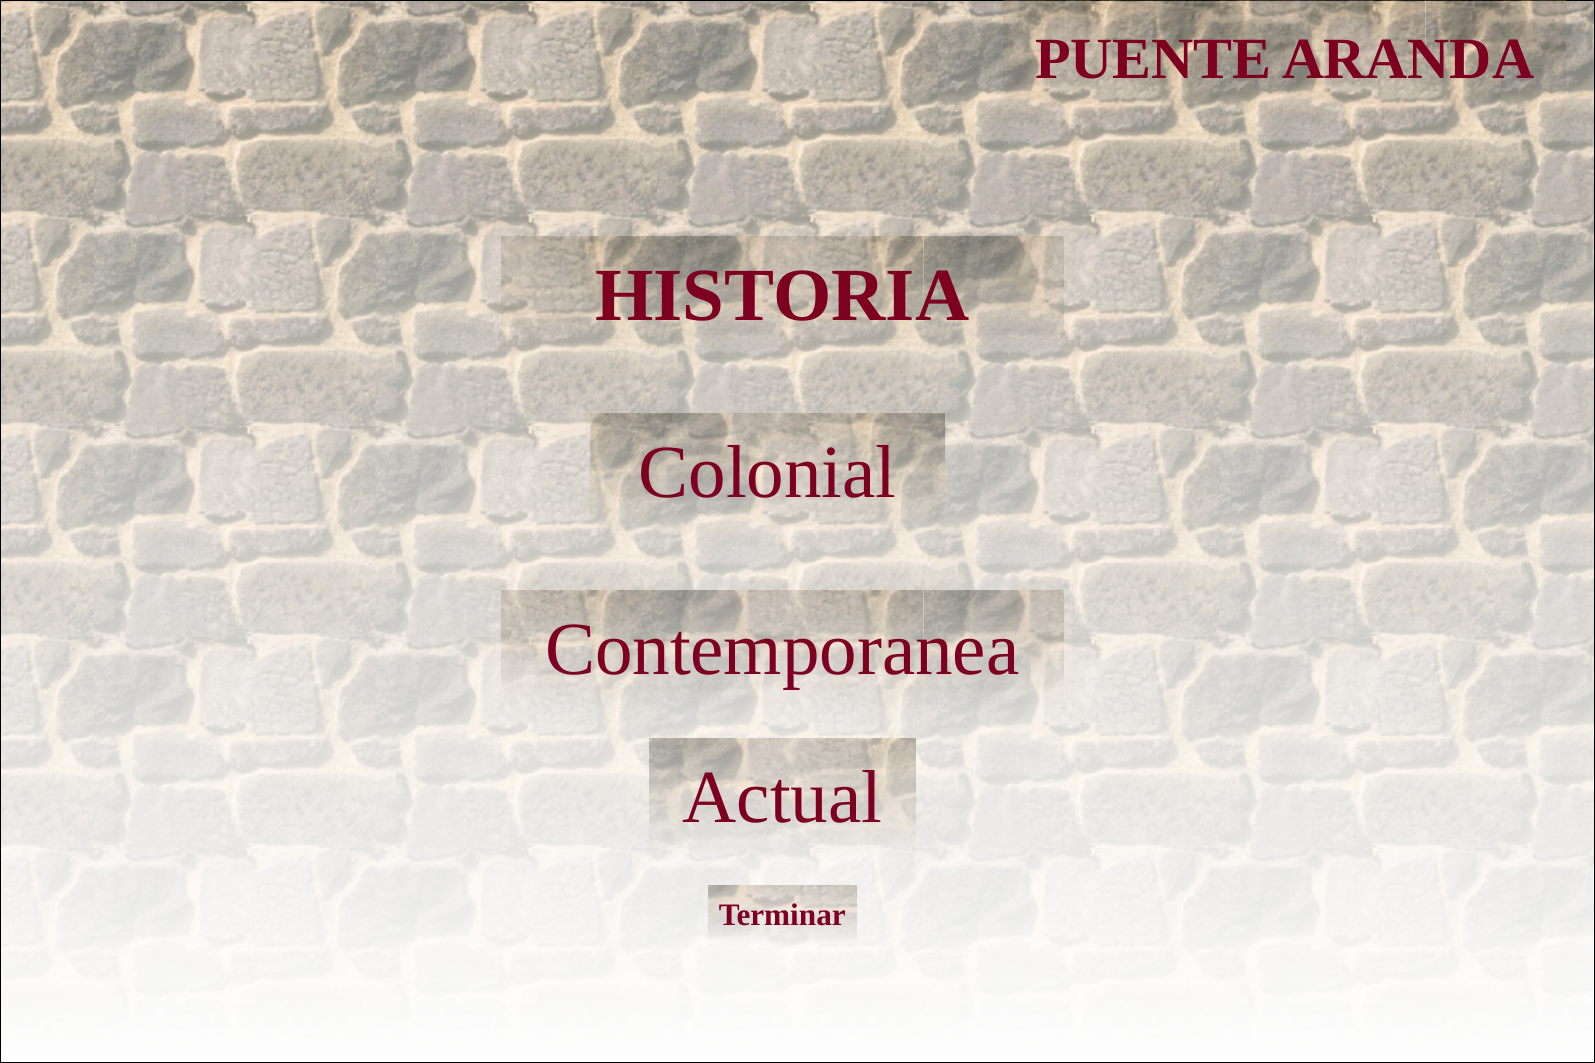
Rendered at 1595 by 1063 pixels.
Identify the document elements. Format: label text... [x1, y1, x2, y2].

text_box PUENTE ARANDA [1003, 0, 1565, 119]
text_box Terminar [708, 885, 857, 945]
text_box HISTORIA [501, 236, 1063, 355]
text_box Contemporanea [501, 590, 1063, 709]
text_box Actual [649, 738, 916, 857]
text_box Colonial [590, 413, 945, 532]
